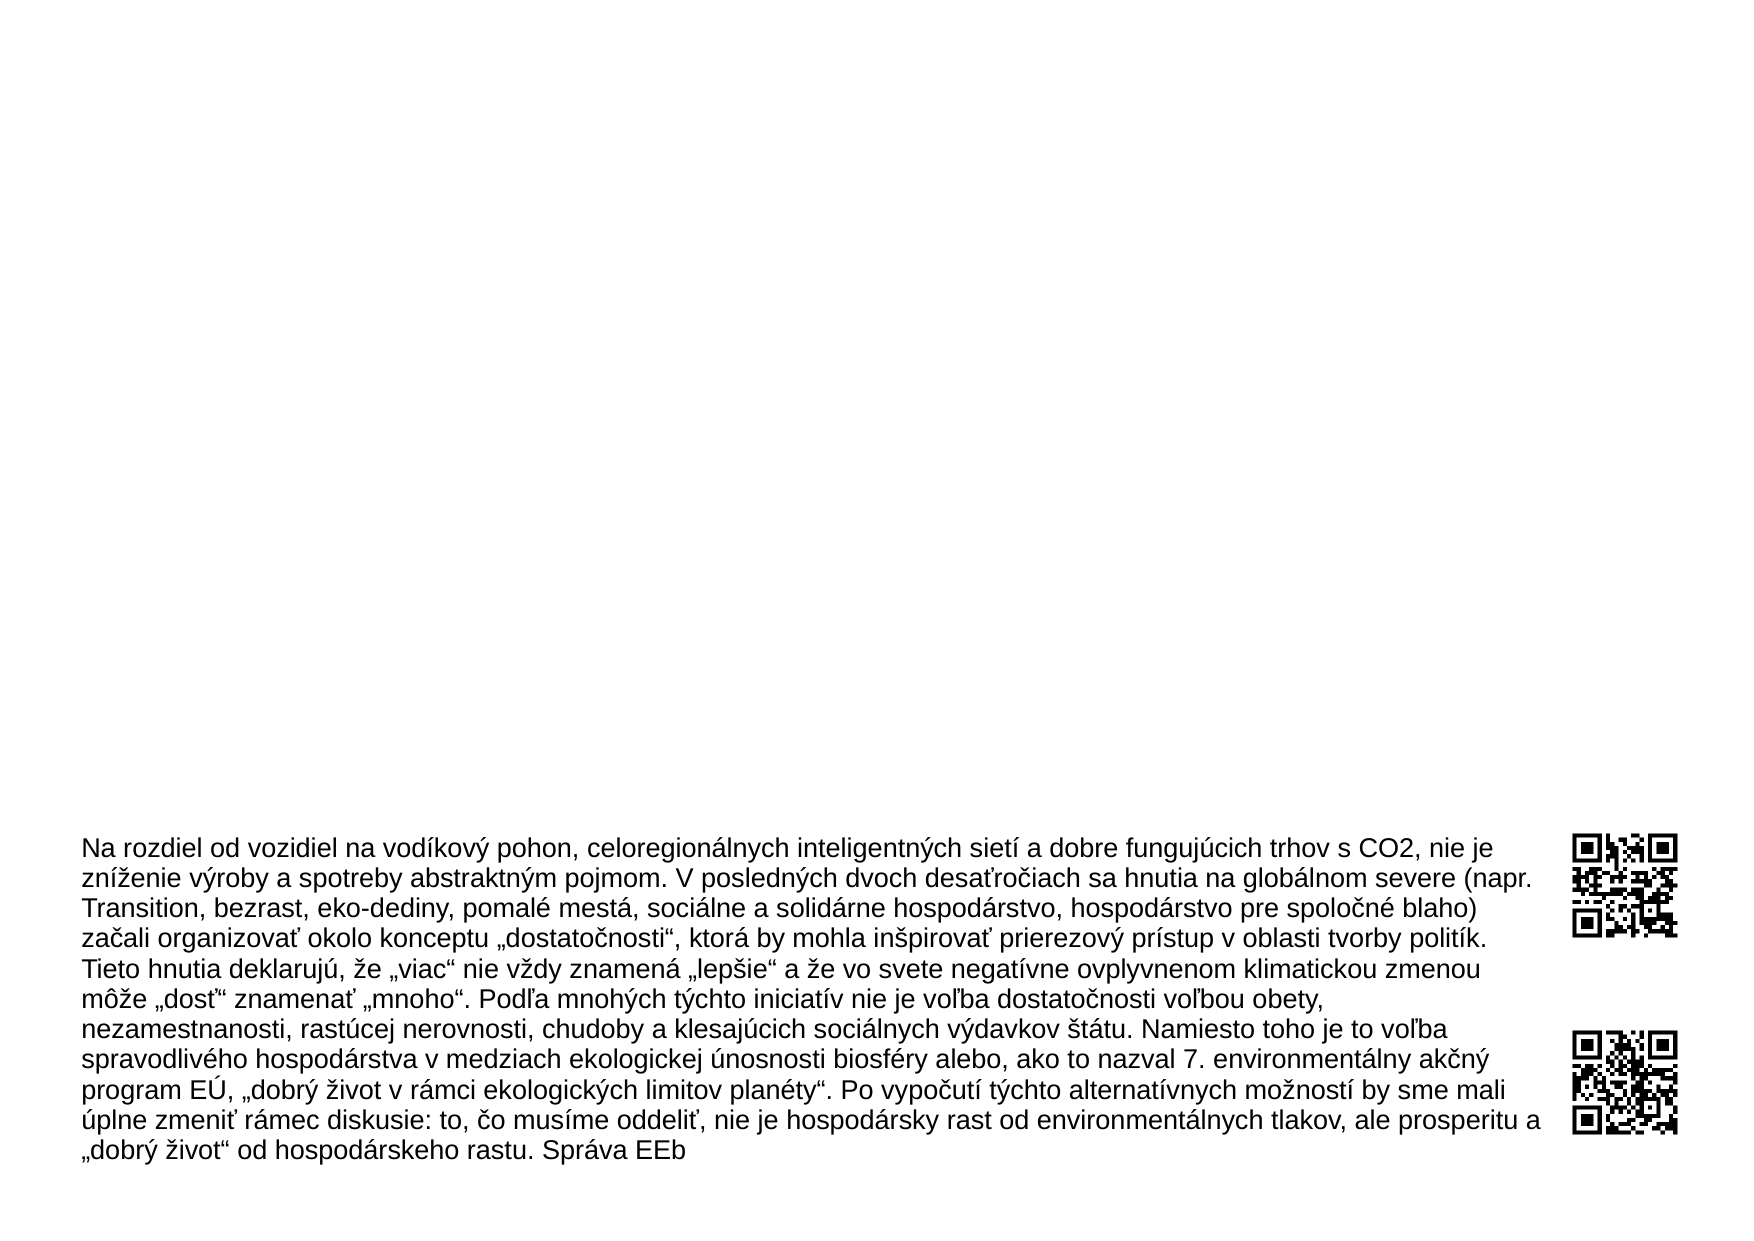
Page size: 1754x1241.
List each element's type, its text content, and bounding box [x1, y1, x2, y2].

picture [1565, 826, 1685, 945]
title Na rozdiel od vozidiel na vodíkový pohon, celoregionálnych inteligentných sietí a dobre fungujúcich trhov s CO2, nie je zníženie výroby a spotreby abstraktným pojmom. V posledných dvoch desaťročiach sa hnutia na globálnom severe (napr. Transition, bezrast, eko-dediny, pomalé mestá, sociálne a solidárne hospodárstvo, hospodárstvo pre spoločné blaho) začali organizovať okolo konceptu „dostatočnosti“, ktorá by mohla inšpirovať prierezový prístup v oblasti tvorby politík. Tieto hnutia deklarujú, že „viac“ nie vždy znamená „lepšie“ a že vo svete negatívne ovplyvnenom klimatickou zmenou môže „dosť“ znamenať „mnoho“. Podľa mnohých týchto iniciatív nie je voľba dostatočnosti voľbou obety, nezamestnanosti, rastúcej nerovnosti, chudoby a klesajúcich sociálnych výdavkov štátu. Namiesto toho je to voľba spravodlivého hospodárstva v medziach ekologickej únosnosti biosféry alebo, ako to nazval 7. environmentálny akčný program EÚ, „dobrý život v rámci ekologických limitov planéty“. Po vypočutí týchto alternatívnych možností by sme mali úplne zmeniť rámec diskusie: to, čo musíme oddeliť, nie je hospodársky rast od environmentálnych tlakov, ale prosperitu a „dobrý život“ od hospodárskeho rastu. Správa EEb [81, 814, 1541, 1166]
picture [1565, 1023, 1685, 1142]
